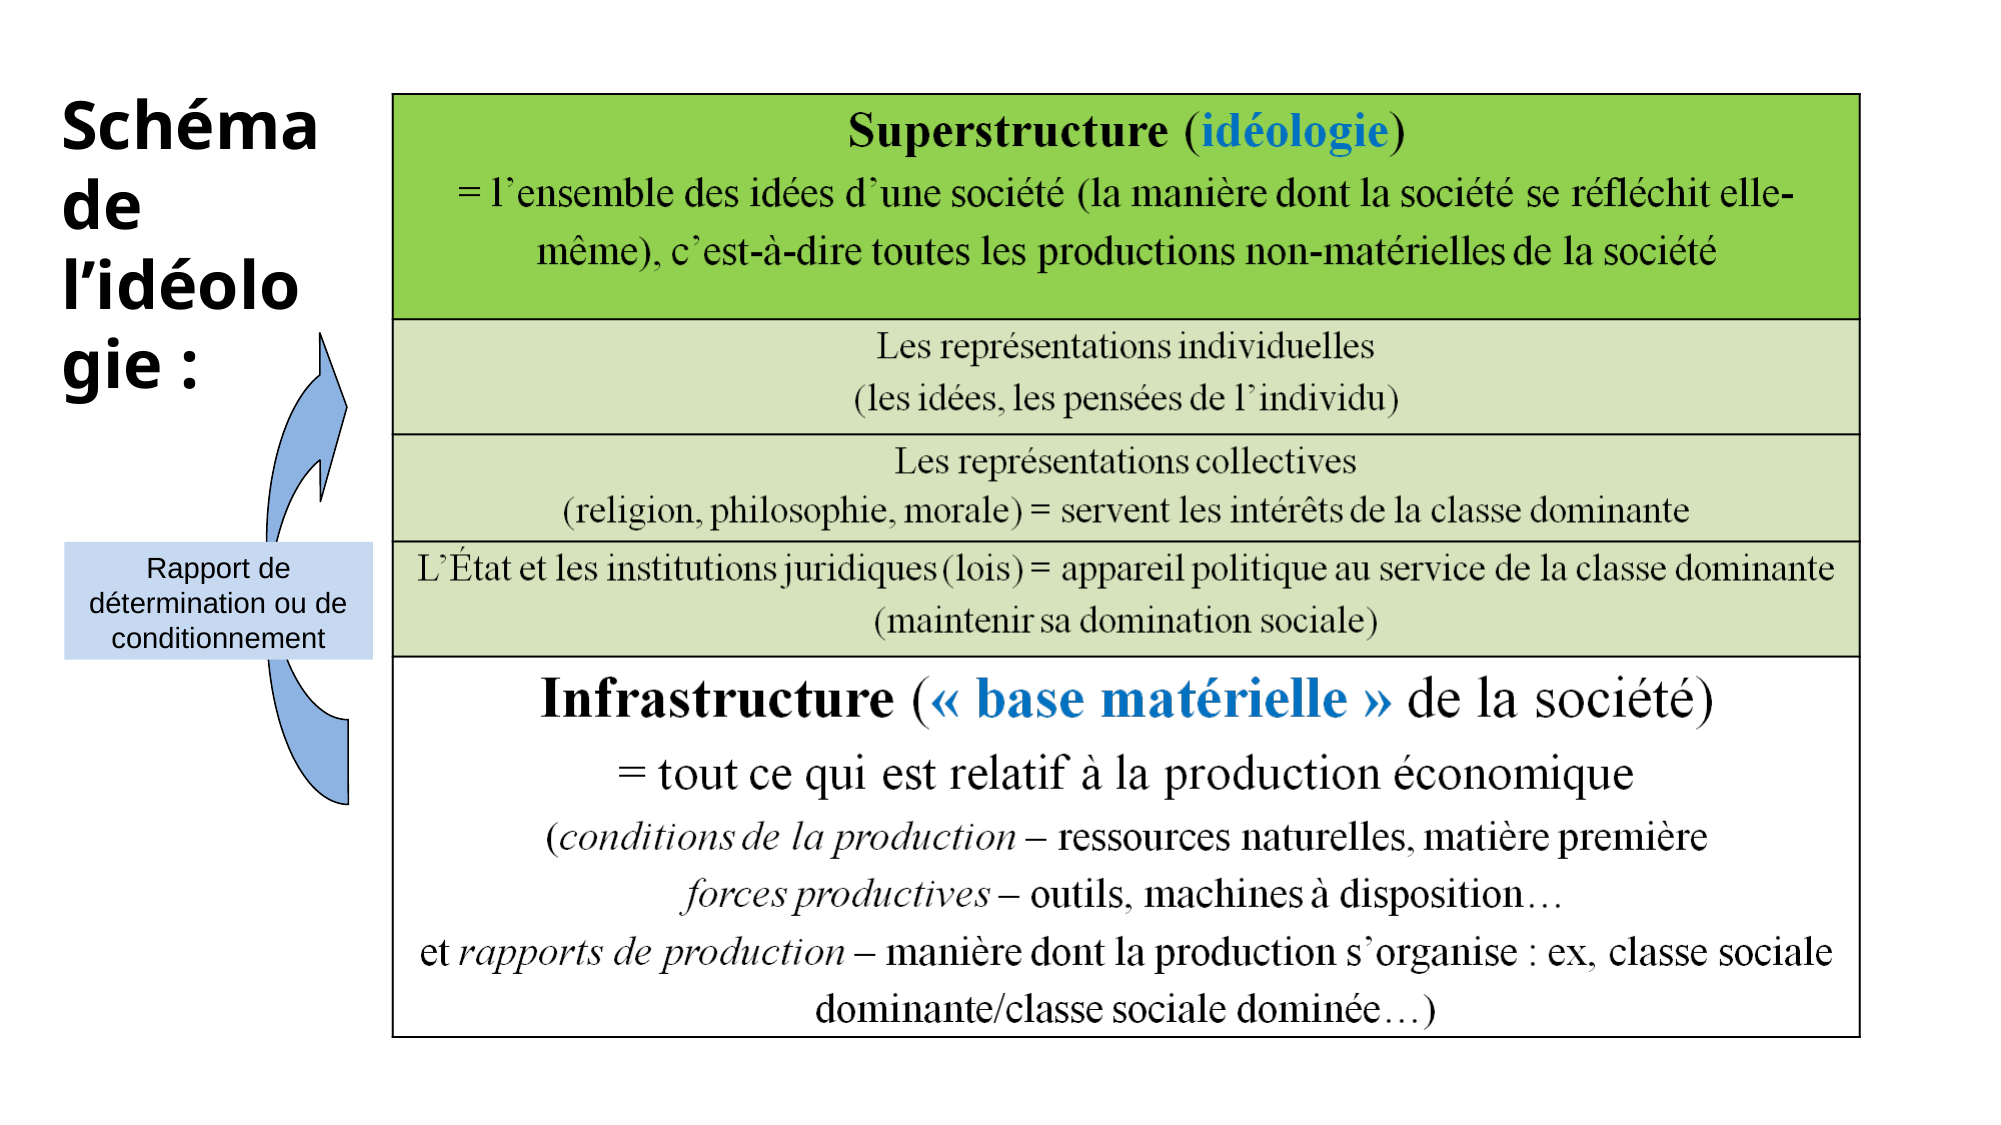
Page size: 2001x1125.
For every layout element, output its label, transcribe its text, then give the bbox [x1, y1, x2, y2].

picture [381, 82, 1872, 1048]
text_box Schéma de l’idéologie : [46, 75, 338, 252]
text_box [268, 660, 349, 805]
text_box [266, 332, 347, 541]
text_box Rapport de détermination ou de conditionnement [64, 541, 373, 660]
